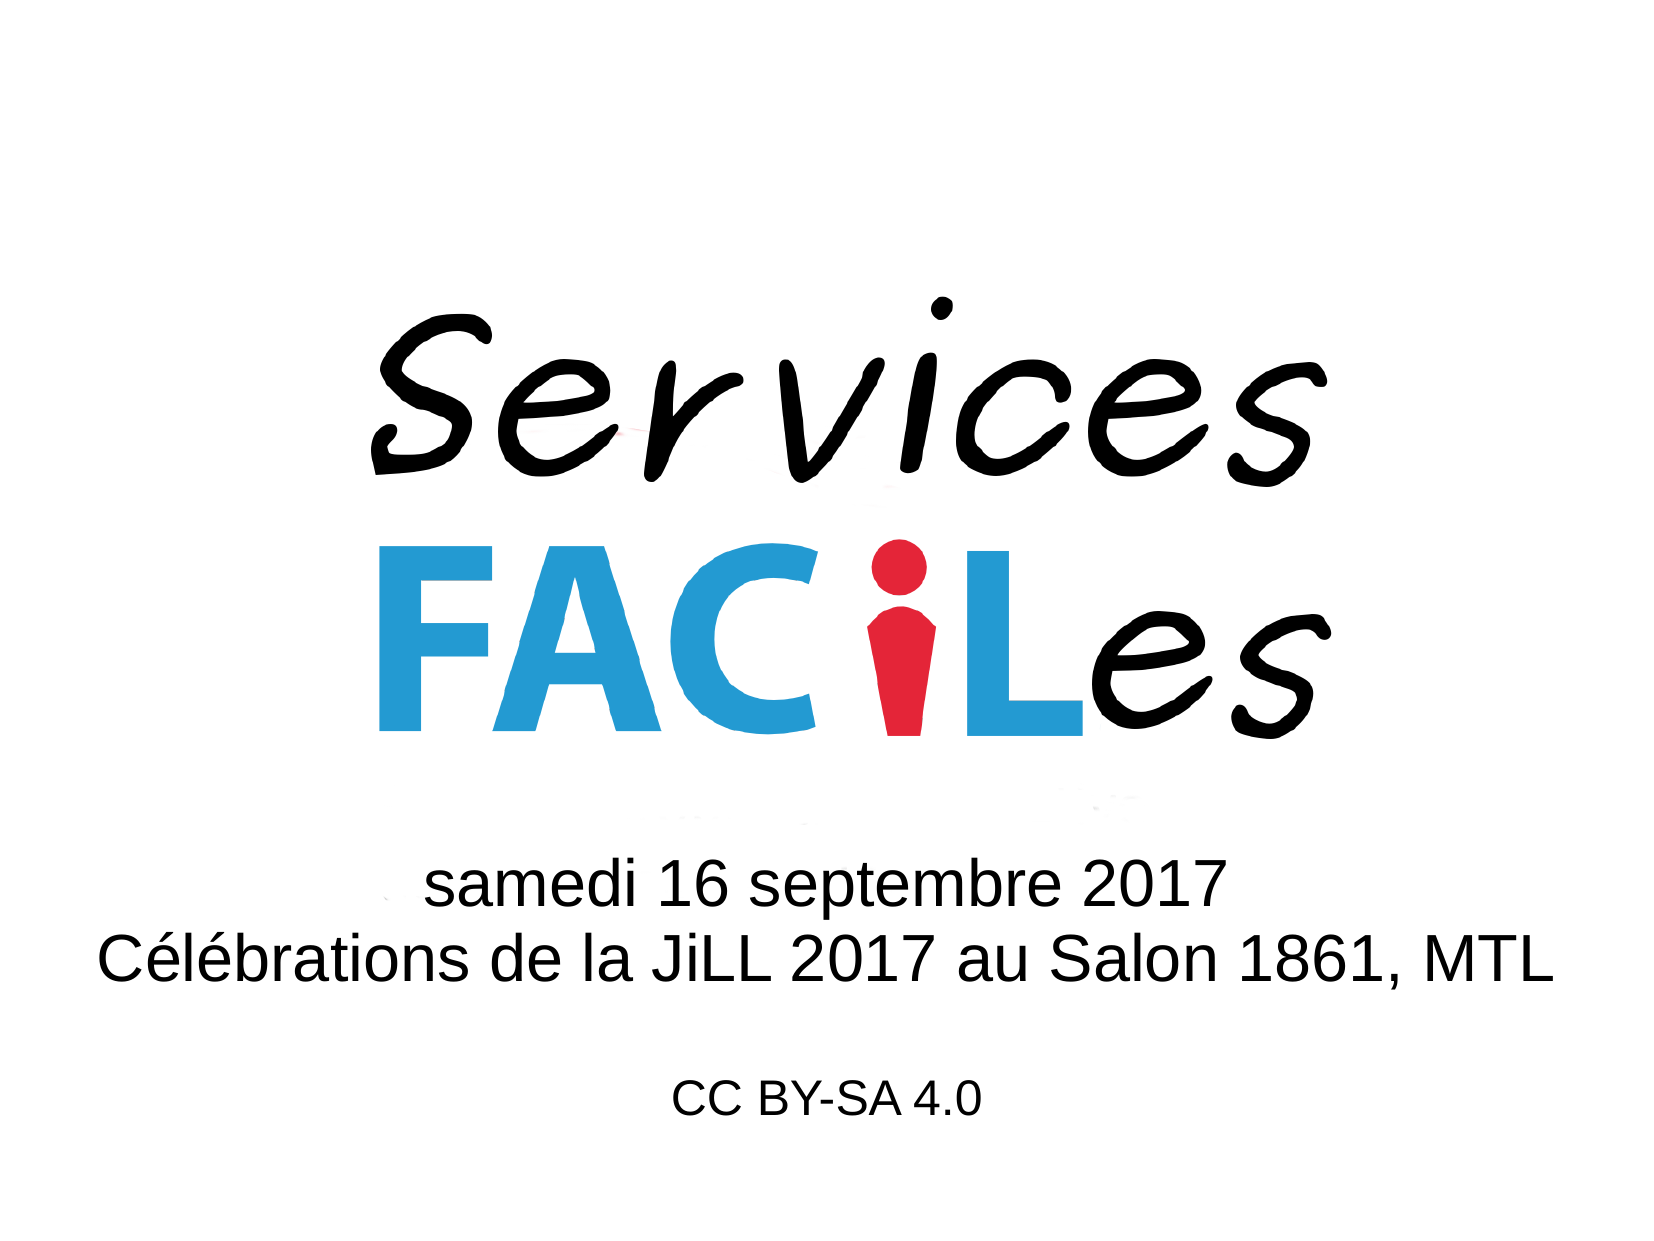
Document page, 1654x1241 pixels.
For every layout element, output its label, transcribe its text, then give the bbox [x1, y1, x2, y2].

subtitle samedi 16 septembre 2017 Célébrations de la JiLL 2017 au Salon 1861, MTL CC BY-SA 4.0 [82, 173, 1571, 1127]
picture [177, 207, 1489, 910]
